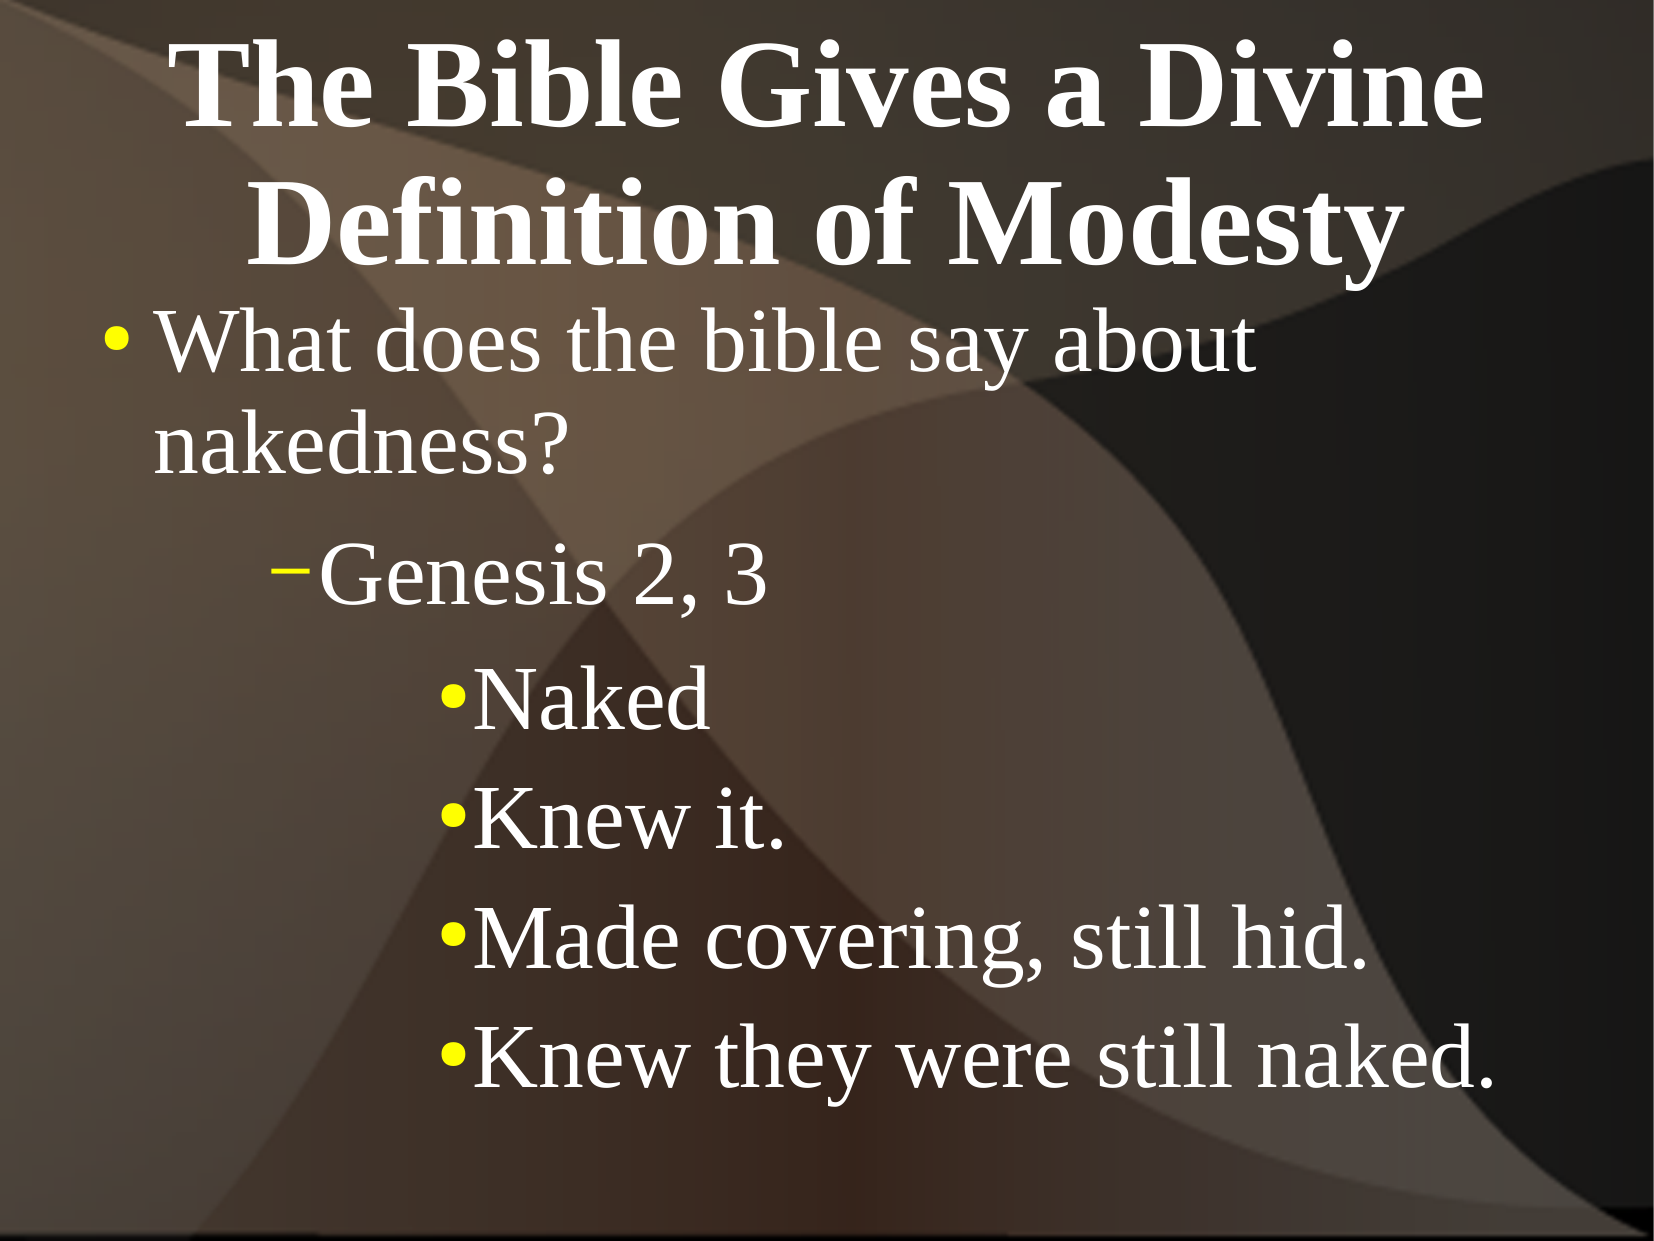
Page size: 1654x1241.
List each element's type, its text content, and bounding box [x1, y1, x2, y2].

picture [0, 0, 1654, 1241]
title The Bible Gives a Divine Definition of Modesty [82, 14, 1571, 290]
list What does the bible say about nakedness? Genesis 2, 3 Naked Knew it. Made covering, still hid. Knew they were still naked. [82, 290, 1571, 1109]
